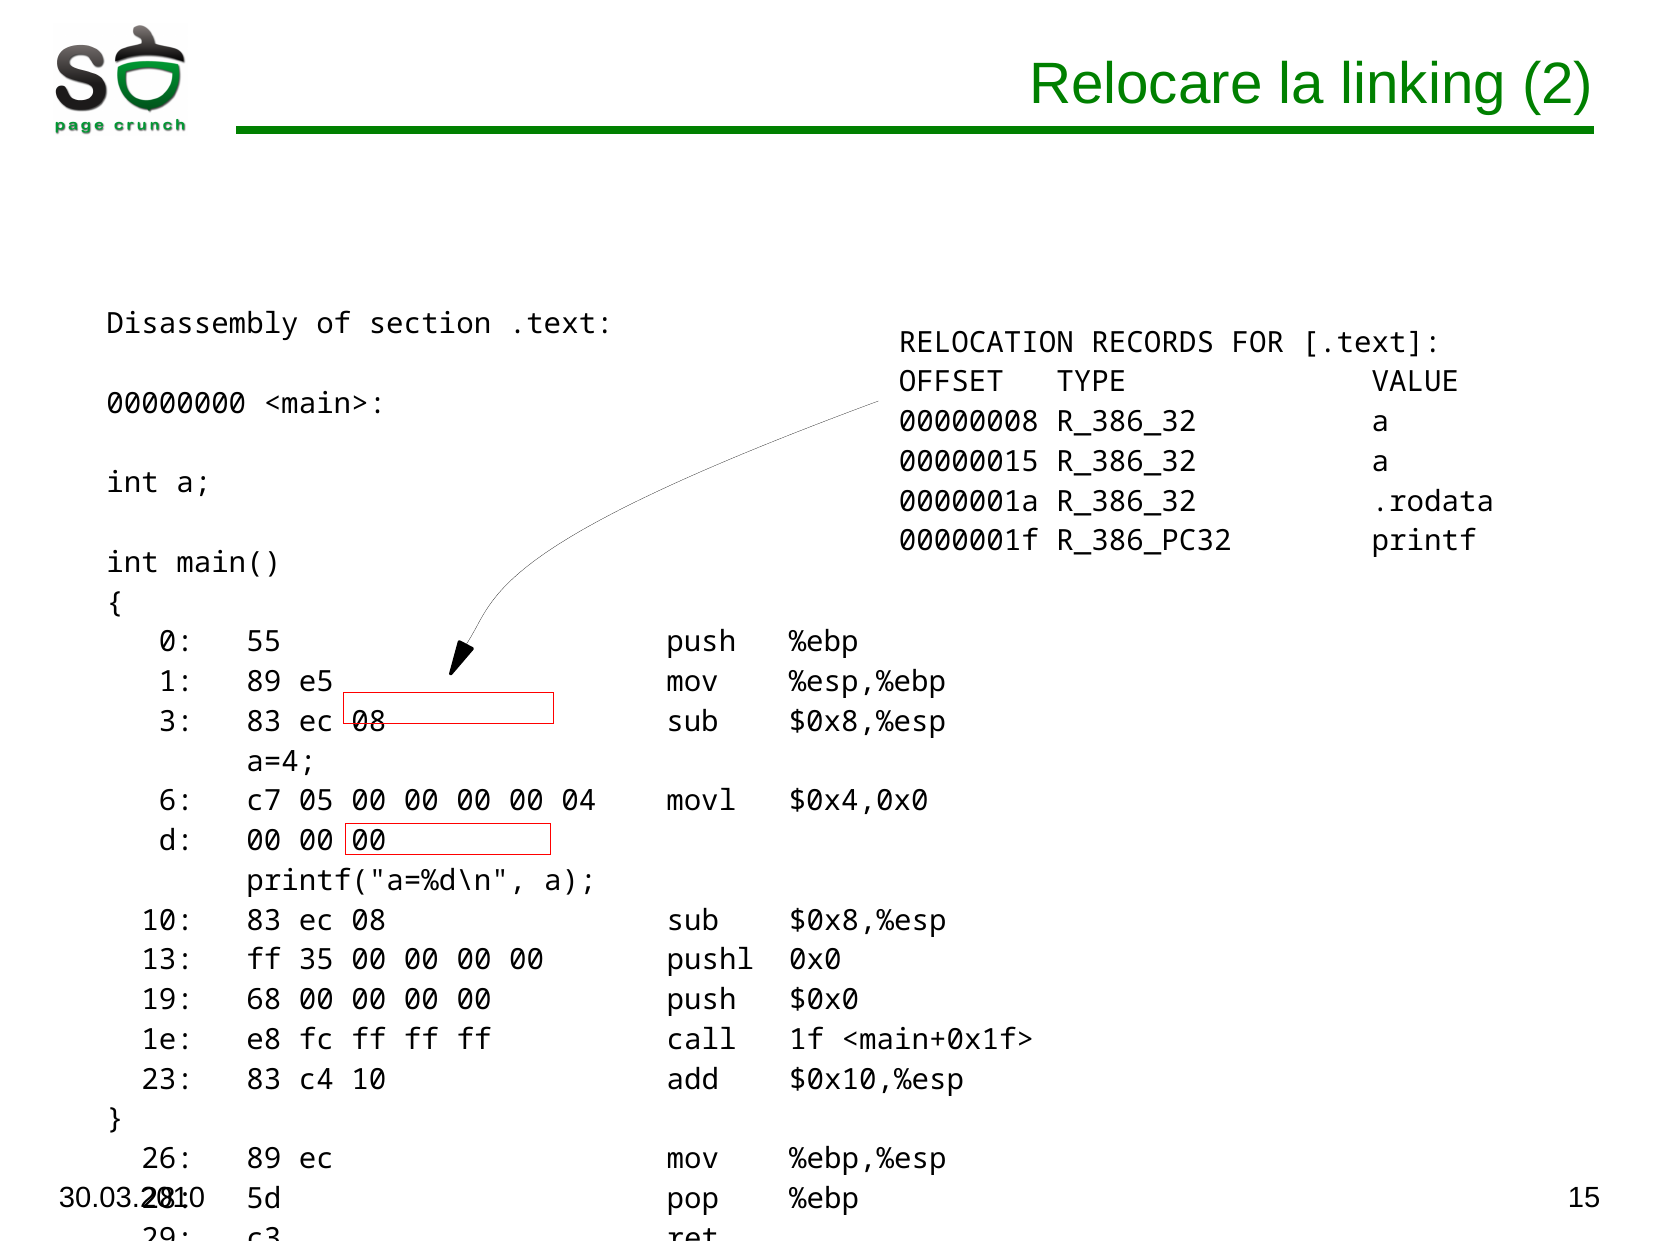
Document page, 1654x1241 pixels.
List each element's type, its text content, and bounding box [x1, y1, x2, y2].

text_box Disassembly of section .text: 00000000 <main>: int a; int main() { 0: 55 push %ebp 1: 89 e5 mov %esp,%ebp 3: 83 ec 08 sub $0x8,%esp a=4; 6: c7 05 00 00 00 00 04 movl $0x4,0x0 d: 00 00 00 printf("a=%d\n", a); 10: 83 ec 08 sub $0x8,%esp 13: ff 35 00 00 00 00 pushl 0x0 19: 68 00 00 00 00 push $0x0 1e: e8 fc ff ff ff call 1f <main+0x1f> 23: 83 c4 10 add $0x10,%esp } 26: 89 ec mov %ebp,%esp 28: 5d pop %ebp 29: c3 ret 2a: 8d b6 00 00 00 00 lea 0x0(%esi),%esi [91, 295, 1100, 1175]
text_box RELOCATION RECORDS FOR [.text]: OFFSET TYPE VALUE 00000008 R_386_32 a 00000015 R_386_32 a 0000001a R_386_32 .rodata 0000001f R_386_PC32 printf [884, 313, 1513, 607]
title Relocare la linking (2) [236, 49, 1595, 119]
picture [53, 23, 188, 136]
